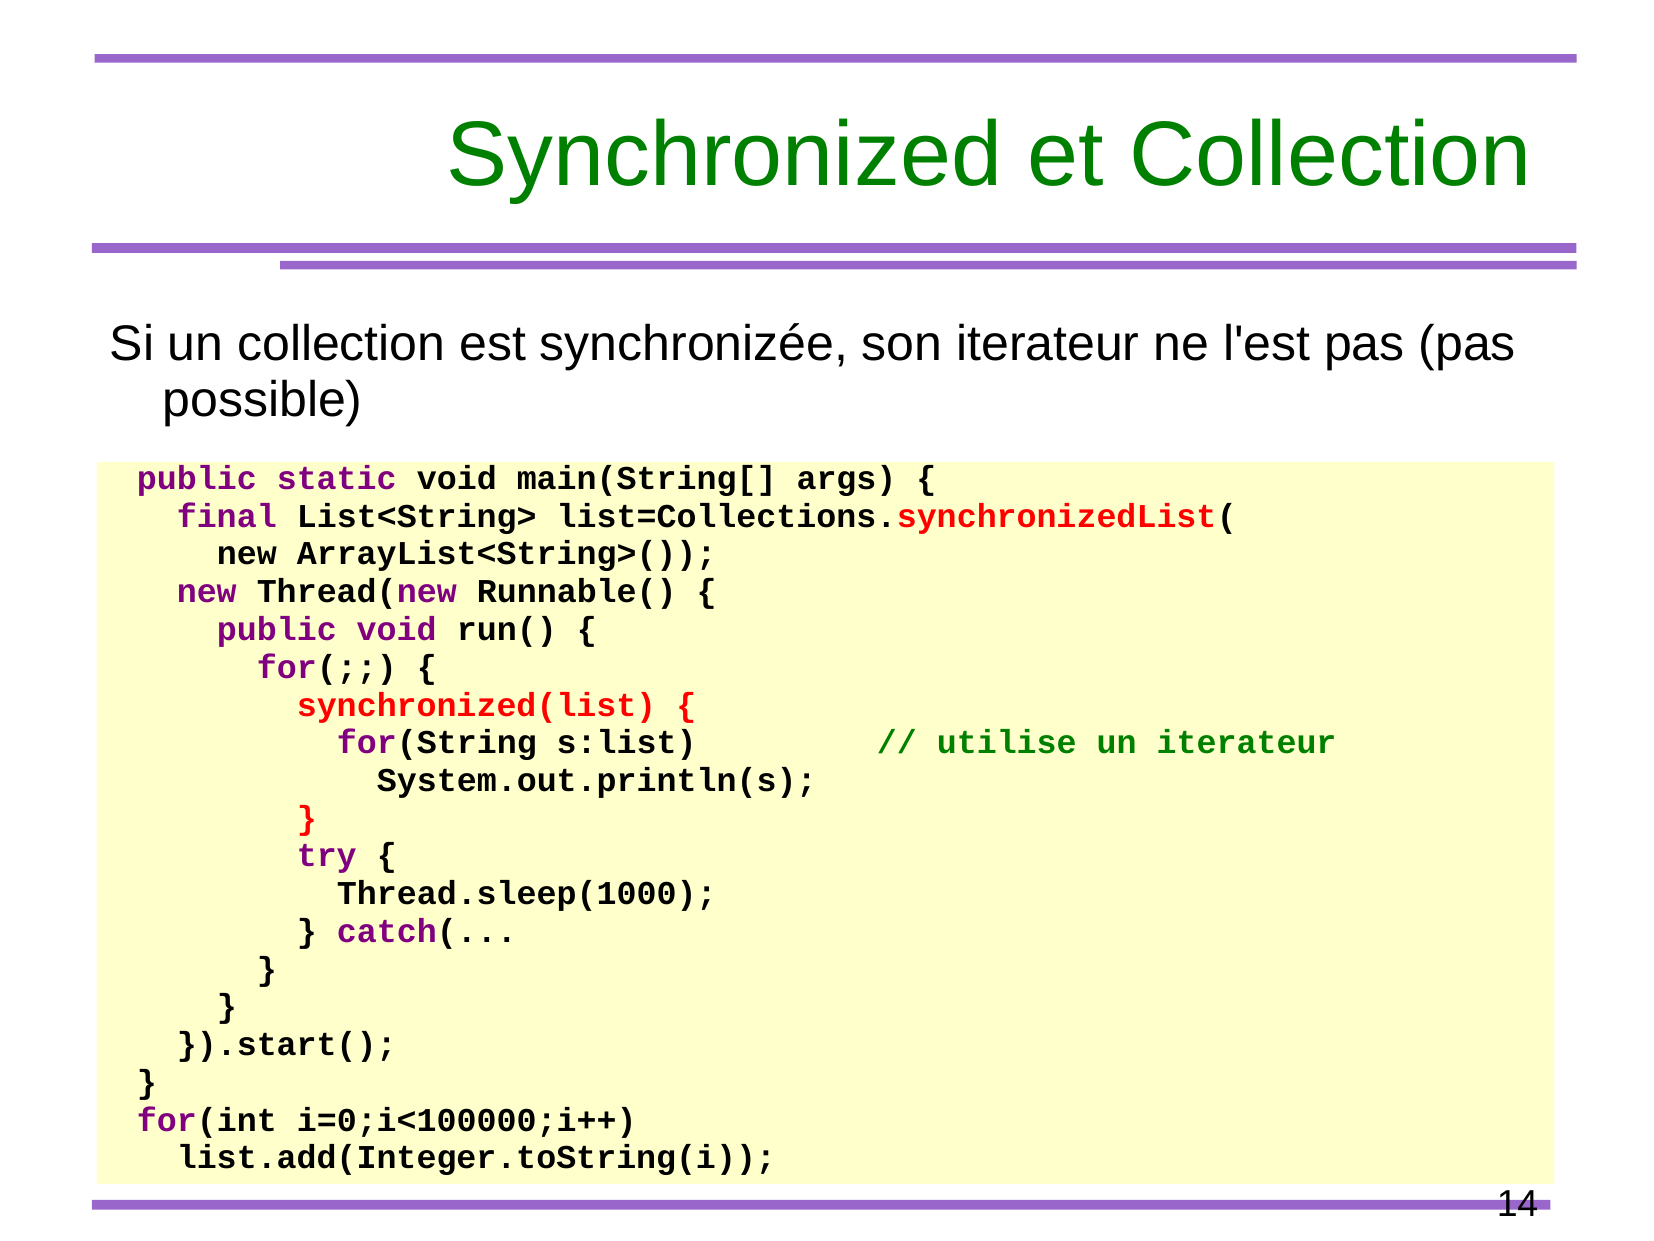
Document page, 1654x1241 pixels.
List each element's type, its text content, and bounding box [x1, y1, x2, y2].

title Synchronized et Collection [121, 49, 1534, 257]
text_box public static void main(String[] args) { final List<String> list=Collections.synchronizedList( new ArrayList<String>()); new Thread(new Runnable() { public void run() { for(;;) { synchronized(list) { for(String s:list) // utilise un iterateur System.out.println(s); } try { Thread.sleep(1000); } catch(... } } }).start(); } for(int i=0;i<100000;i++) list.add(Integer.toString(i)); [96, 461, 1555, 1184]
list Si un collection est synchronizée, son iterateur ne l'est pas (pas possible) [92, 315, 1563, 464]
